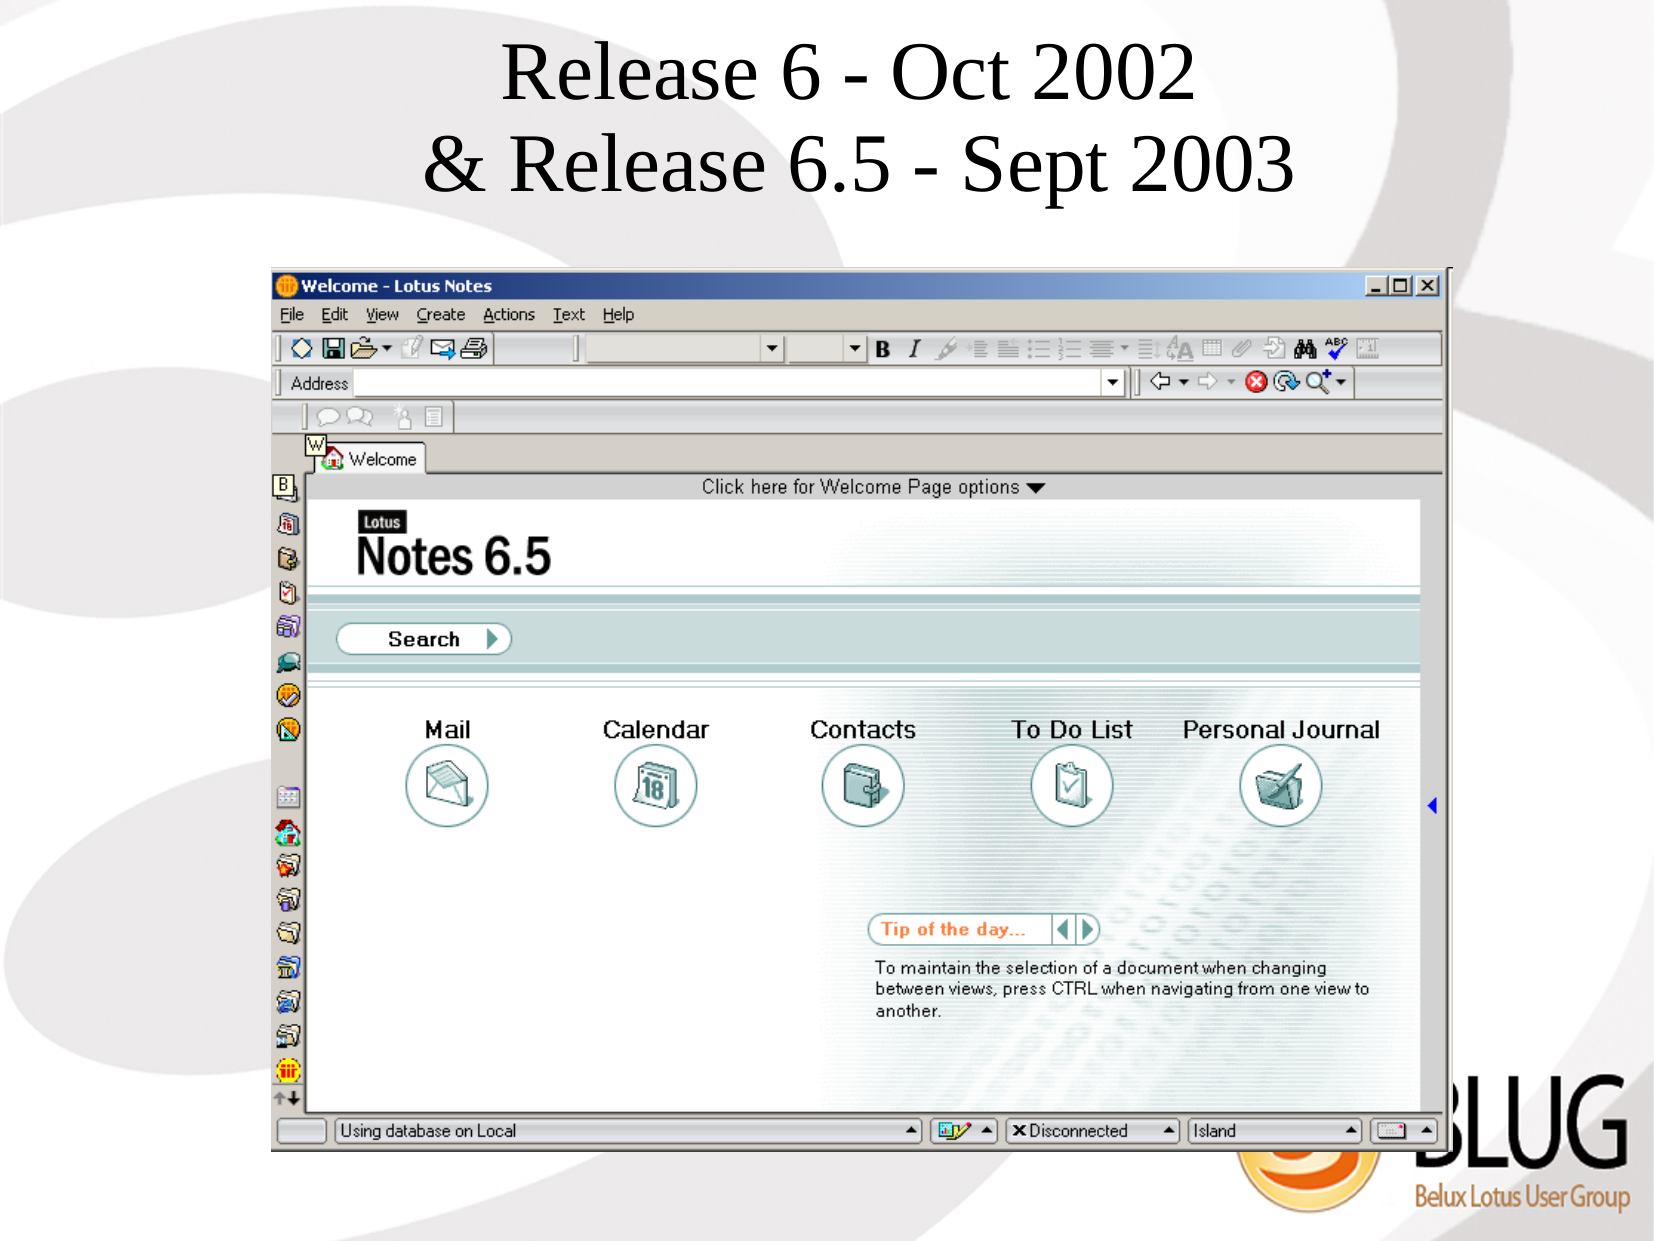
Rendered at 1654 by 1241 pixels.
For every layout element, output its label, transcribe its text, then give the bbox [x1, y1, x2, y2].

picture [0, 0, 1654, 1241]
title Release 6 - Oct 2002 & Release 6.5 - Sept 2003 [117, 23, 1603, 213]
